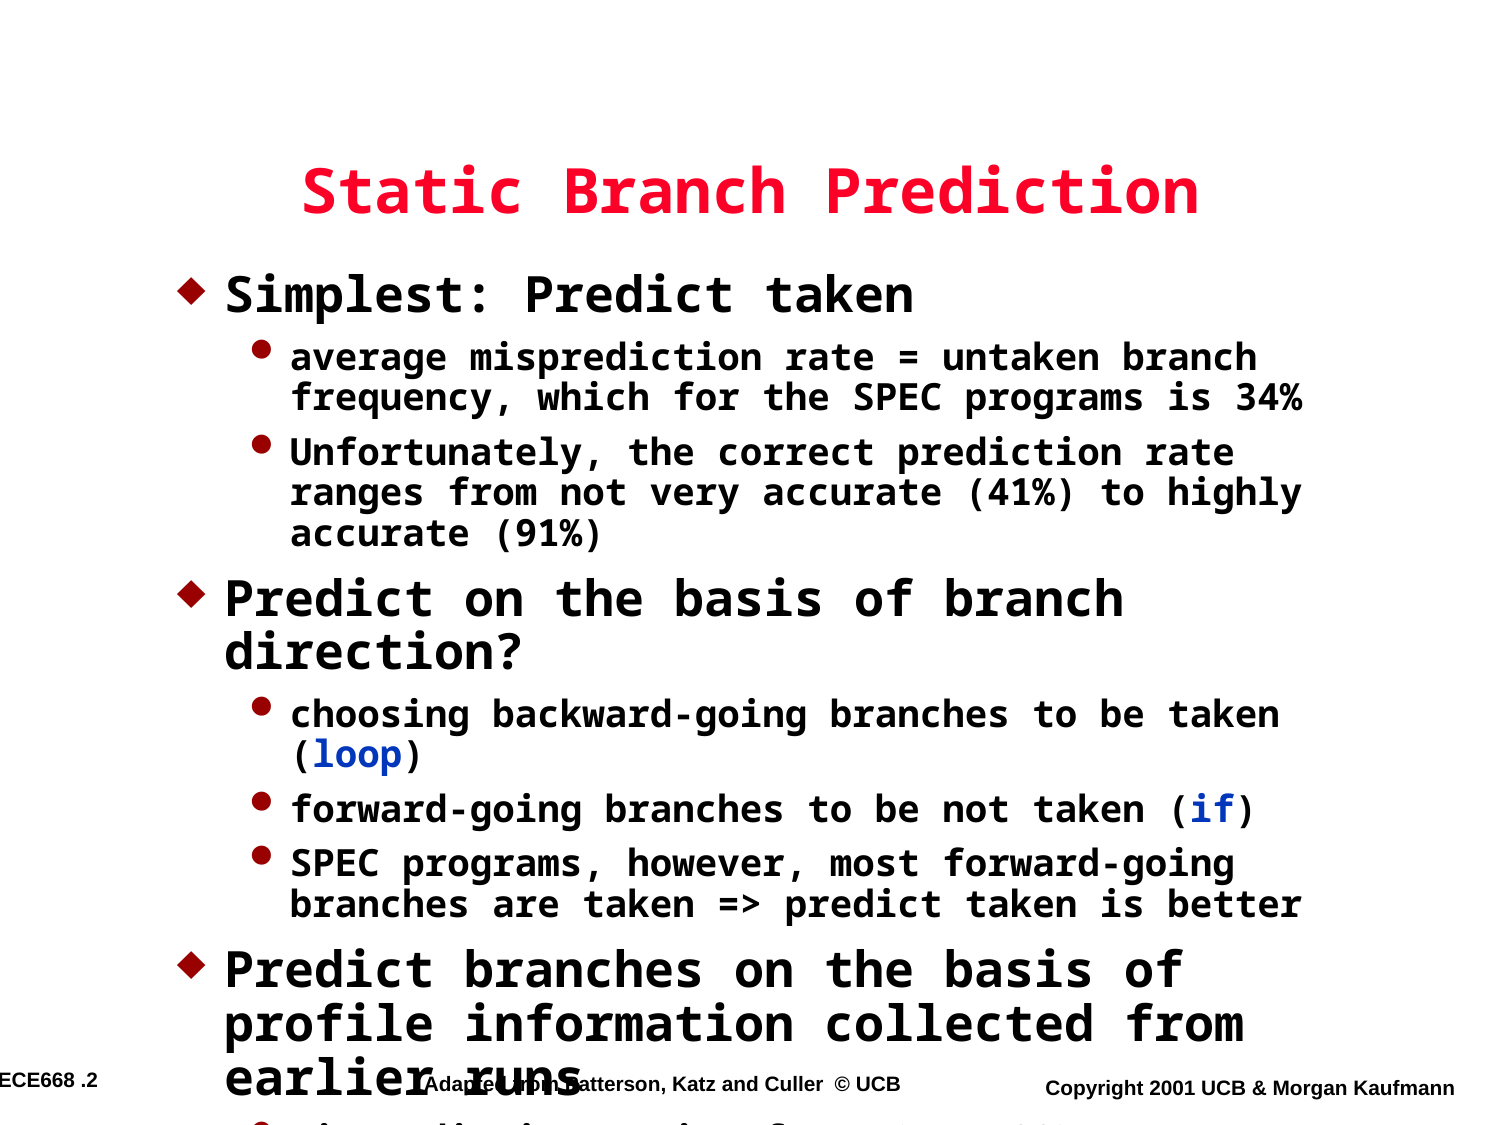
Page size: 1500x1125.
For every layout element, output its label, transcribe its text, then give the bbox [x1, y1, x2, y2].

list Simplest: Predict taken average misprediction rate = untaken branch frequency, which for the SPEC programs is 34% Unfortunately, the correct prediction rate ranges from not very accurate (41%) to highly accurate (91%) Predict on the basis of branch direction? choosing backward-going branches to be taken (loop) forward-going branches to be not taken (if) SPEC programs, however, most forward-going branches are taken => predict taken is better Predict branches on the basis of profile information collected from earlier runs Misprediction varies from 5% to 22% [162, 262, 1349, 1125]
title Static Branch Prediction [162, 99, 1338, 262]
